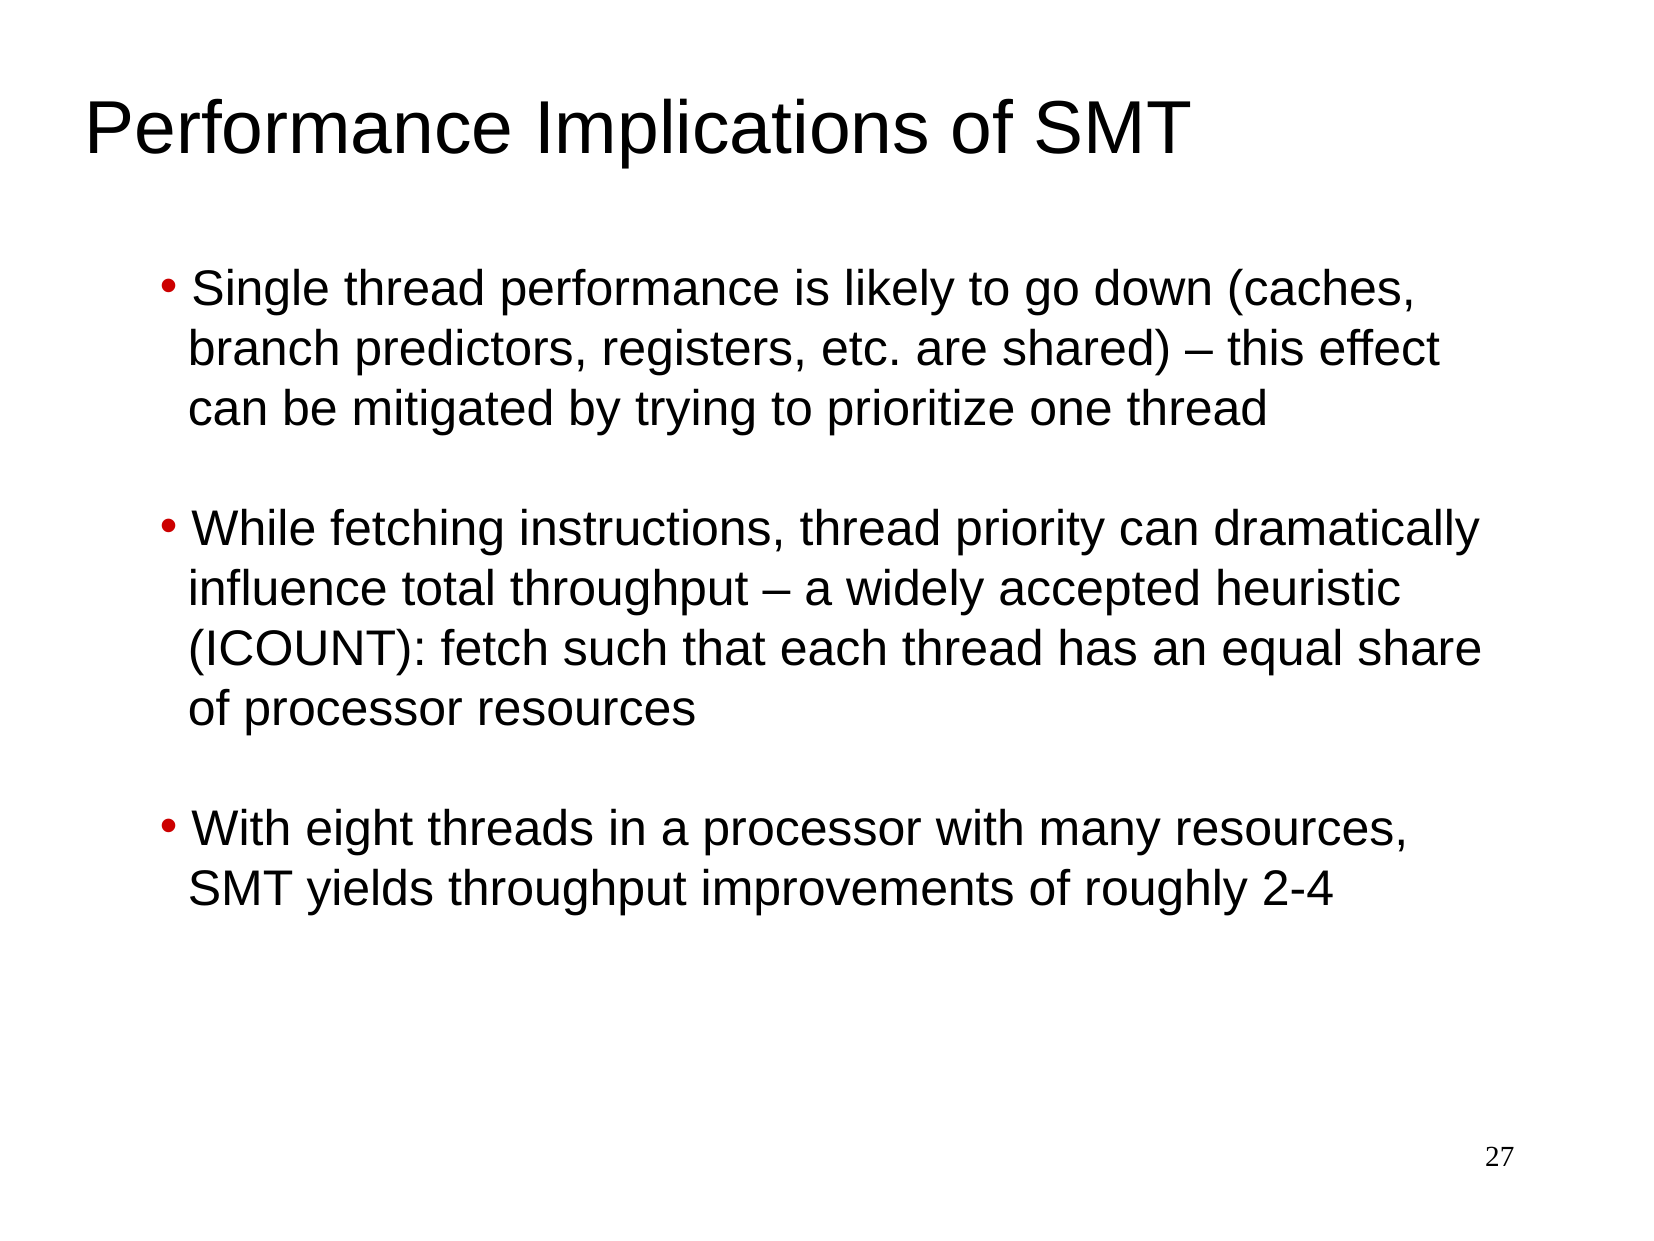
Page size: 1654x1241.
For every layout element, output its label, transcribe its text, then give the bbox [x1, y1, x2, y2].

text_box <number> [1184, 1129, 1530, 1213]
text_box Single thread performance is likely to go down (caches, branch predictors, registers, etc. are shared) – this effect can be mitigated by trying to prioritize one thread While fetching instructions, thread priority can dramatically influence total throughput – a widely accepted heuristic (ICOUNT): fetch such that each thread has an equal share of processor resources With eight threads in a processor with many resources, SMT yields throughput improvements of roughly 2-4 [145, 247, 1499, 924]
text_box Performance Implications of SMT [69, 71, 1209, 177]
